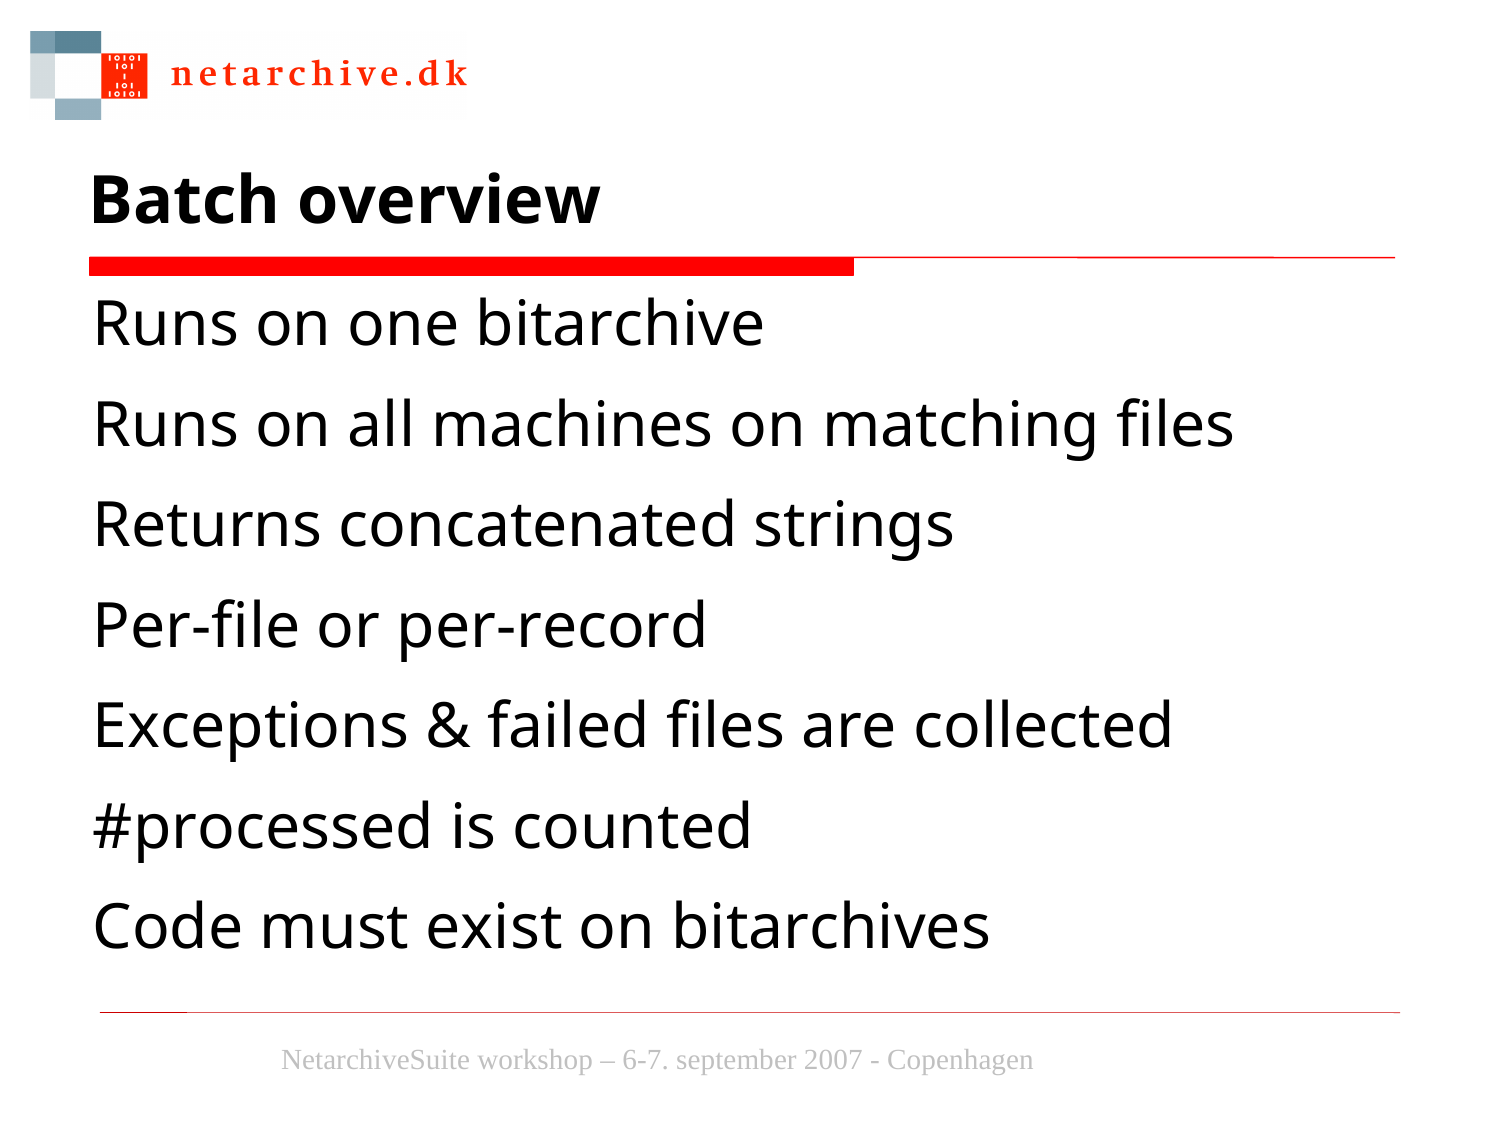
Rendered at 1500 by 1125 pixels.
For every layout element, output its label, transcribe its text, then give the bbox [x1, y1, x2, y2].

title Batch overview [88, 144, 1401, 251]
list Runs on one bitarchive Runs on all machines on matching files Returns concatenated strings Per-file or per-record Exceptions & failed files are collected #processed is counted Code must exist on bitarchives [92, 278, 1406, 988]
picture [29, 31, 467, 120]
